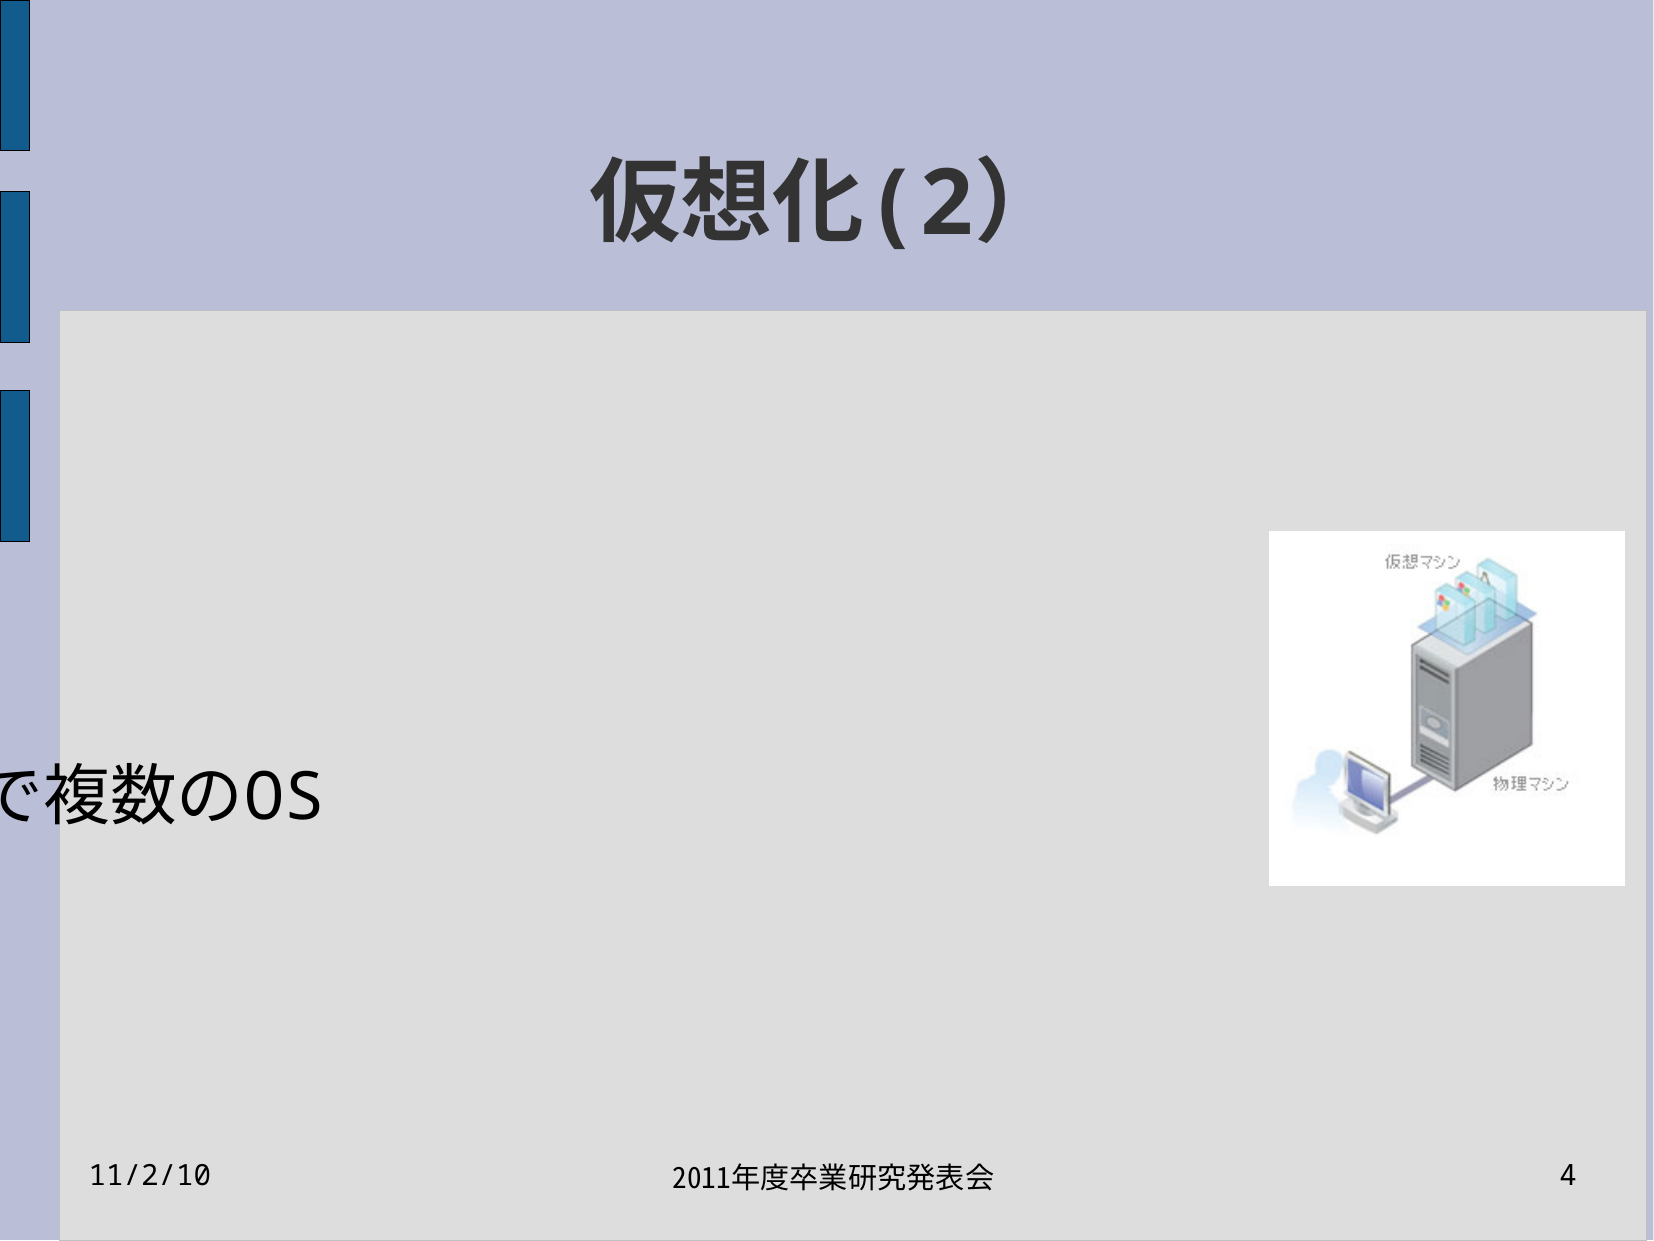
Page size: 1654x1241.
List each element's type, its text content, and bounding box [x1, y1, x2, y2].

list 1台の物理サーバハードウェア上で複数のOSを並列に動作させる それぞれにリソースを効率的に 分配できる 高い運用性 すぐに新たなサーバを構築できる バックアップが容易 [0, 741, 344, 1241]
picture [1269, 531, 1625, 886]
title 仮想化(2） [121, 98, 1534, 291]
